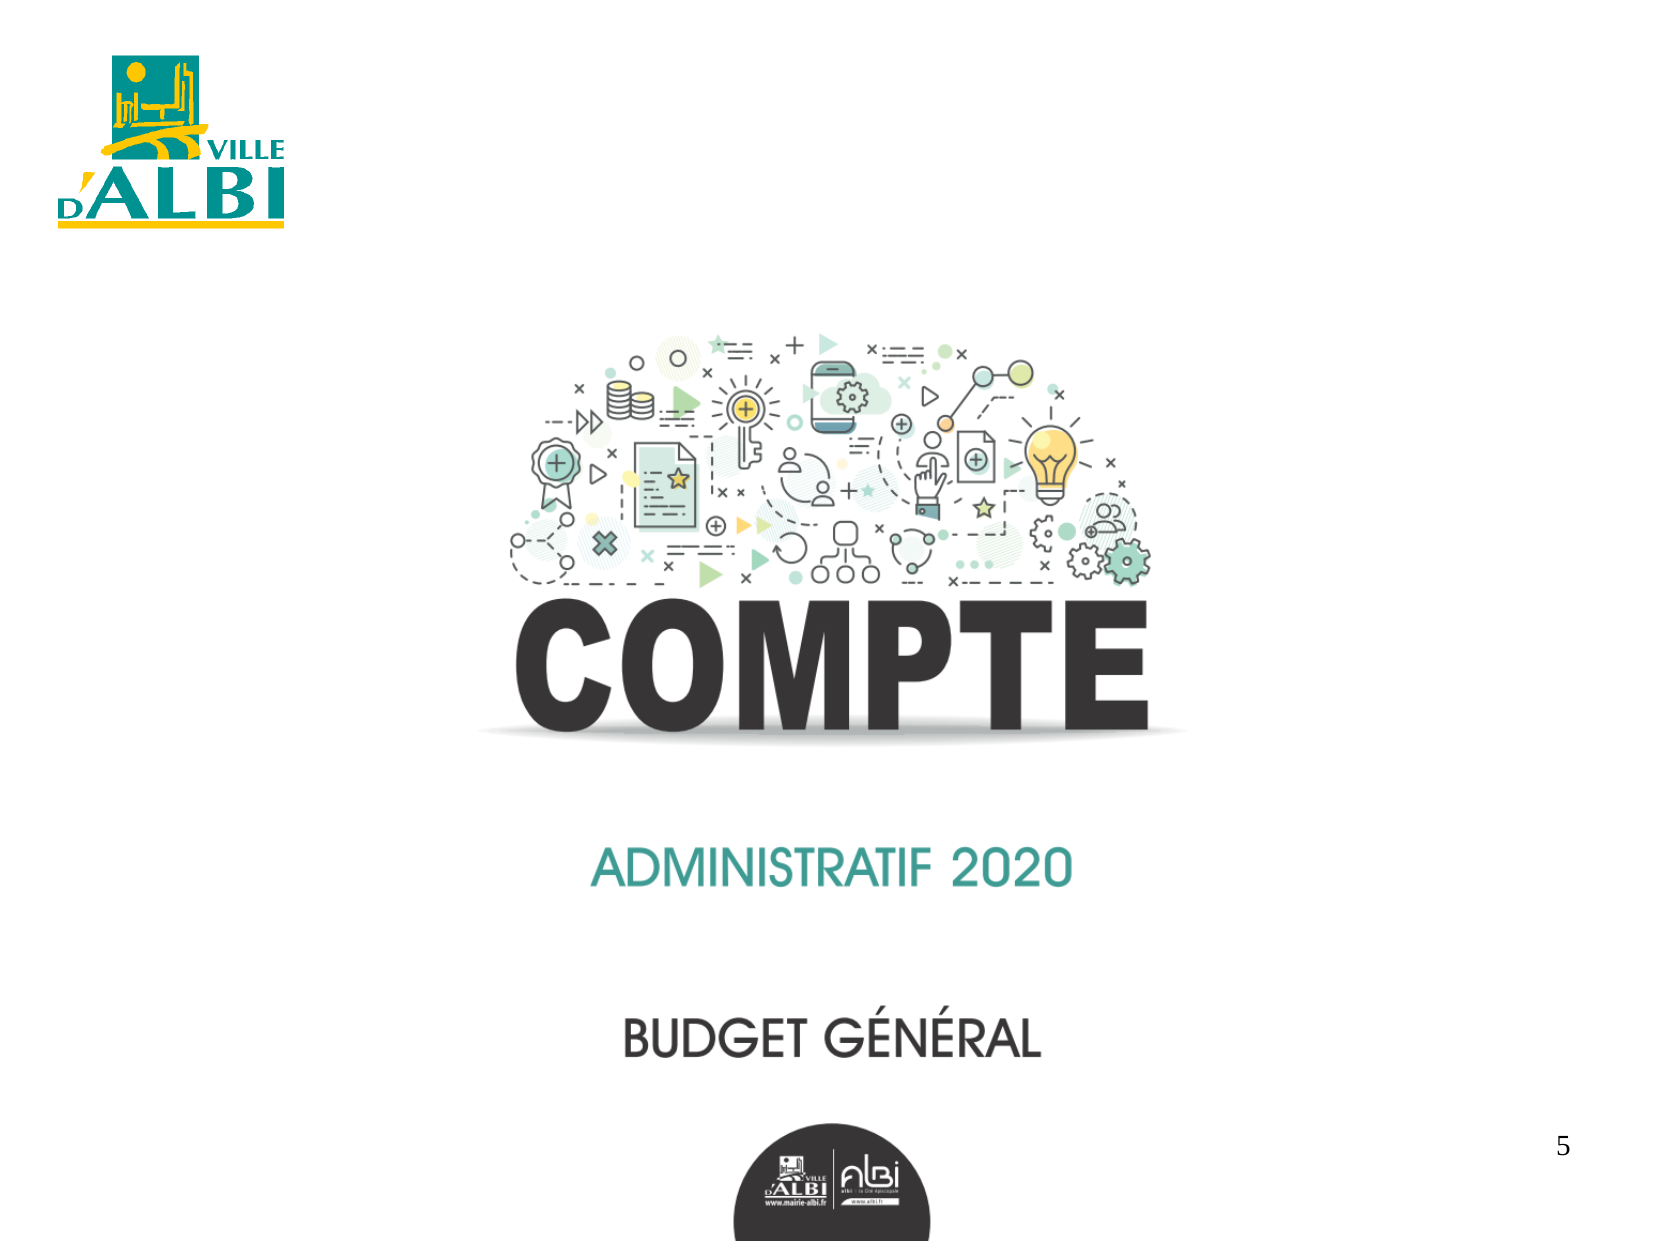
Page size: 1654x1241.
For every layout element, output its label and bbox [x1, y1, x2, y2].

picture [387, 1, 1277, 1241]
picture [50, 50, 296, 237]
